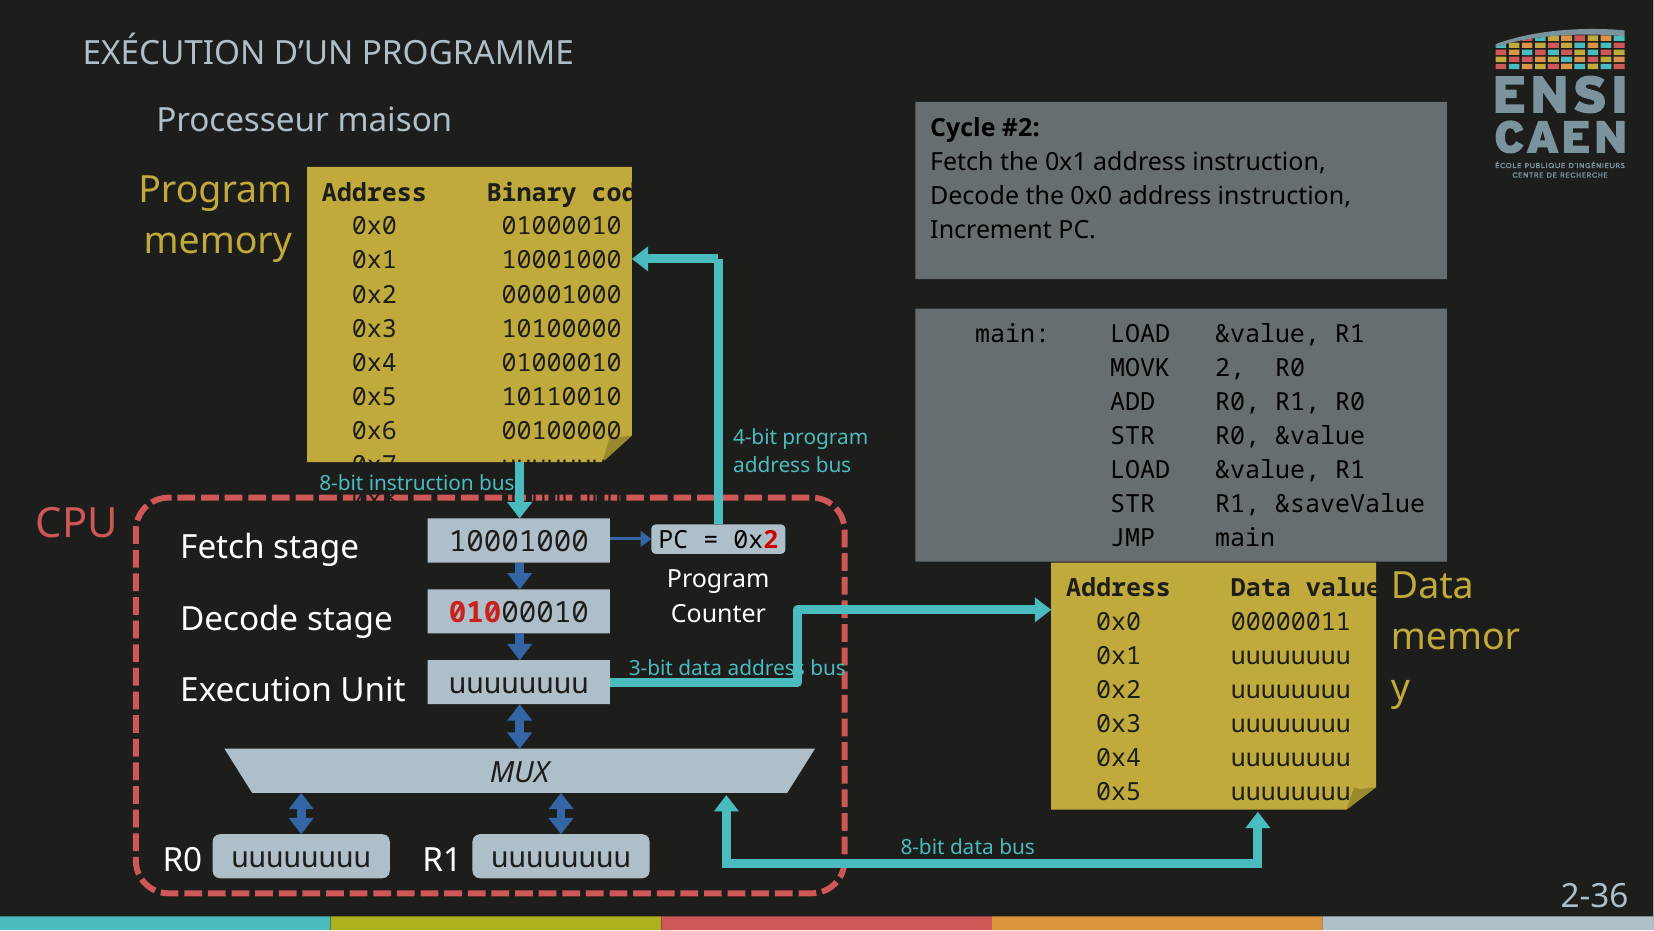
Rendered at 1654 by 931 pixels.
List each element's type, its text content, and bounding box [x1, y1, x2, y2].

text_box uuuuuuuu [432, 660, 610, 705]
text_box 4-bit program address bus [718, 414, 886, 477]
text_box CPU [17, 485, 136, 548]
text_box 10001000 [432, 518, 610, 563]
text_box Decode stage [165, 587, 432, 640]
text_box 8-bit instruction bus [304, 460, 540, 502]
text_box MUX [224, 748, 816, 793]
text_box Program Counter [651, 553, 786, 625]
text_box 01000010 [432, 589, 610, 634]
text_box Execution Unit [165, 658, 432, 711]
title EXÉCUTION D’UN PROGRAMME Processeur maison [82, 0, 1467, 148]
text_box Address Data value 0x0 00000011 0x1 uuuuuuuu 0x2 uuuuuuuu 0x3 uuuuuuuu 0x4 uuuuuuuu 0x5 uuuuuuuu 0x6 uuuuuuuu 0x7 uuuuuuuu [1051, 562, 1377, 810]
text_box main: LOAD &value, R1 MOVK 2, R0 ADD R0, R1, R0 STR R0, &value LOAD &value, R1 STR R1, &saveValue JMP main [915, 308, 1447, 499]
text_box Cycle #2: Fetch the 0x1 address instruction, Decode the 0x0 address instruction, Increment PC. [915, 101, 1447, 280]
text_box R0 [147, 828, 237, 881]
text_box 8-bit data bus [885, 824, 1152, 859]
text_box 3-bit data address bus [614, 645, 880, 684]
text_box uuuuuuuu [497, 834, 650, 879]
text_box R1 [407, 828, 497, 881]
text_box uuuuuuuu [237, 834, 390, 879]
text_box Fetch stage [165, 515, 432, 568]
text_box Data memory [1375, 550, 1554, 650]
text_box Program memory [118, 155, 308, 254]
text_box Address Binary code 0x0 01000010 0x1 10001000 0x2 00001000 0x3 10100000 0x4 01000010 0x5 10110010 0x6 00100000 0x7 uuuuuuuu 0x8 uuuuuuuu ... [307, 166, 632, 463]
text_box PC = 0x2 [651, 524, 786, 554]
